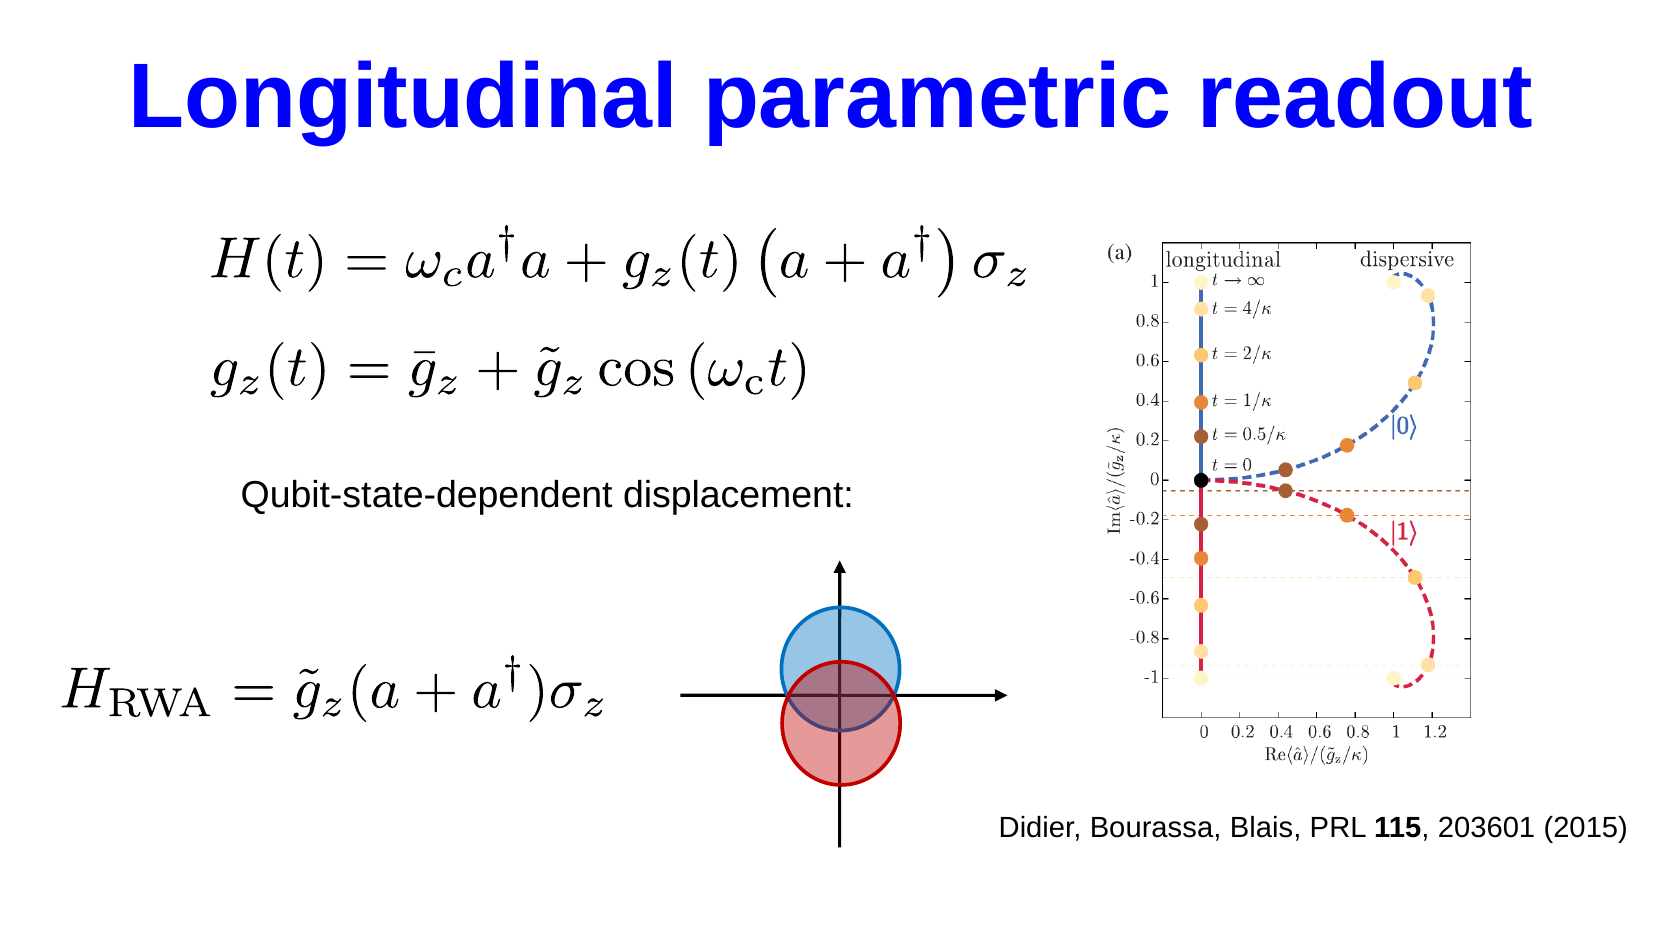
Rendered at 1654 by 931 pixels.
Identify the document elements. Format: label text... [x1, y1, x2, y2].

picture [56, 652, 606, 725]
picture [209, 342, 805, 400]
picture [206, 222, 1029, 300]
title Longitudinal parametric readout [113, 8, 1571, 188]
text_box Didier, Bourassa, Blais, PRL 115, 203601 (2015) [983, 800, 1643, 851]
text_box Qubit-state-dependent displacement: [225, 462, 870, 523]
picture [1092, 225, 1476, 774]
text_box [781, 607, 901, 785]
